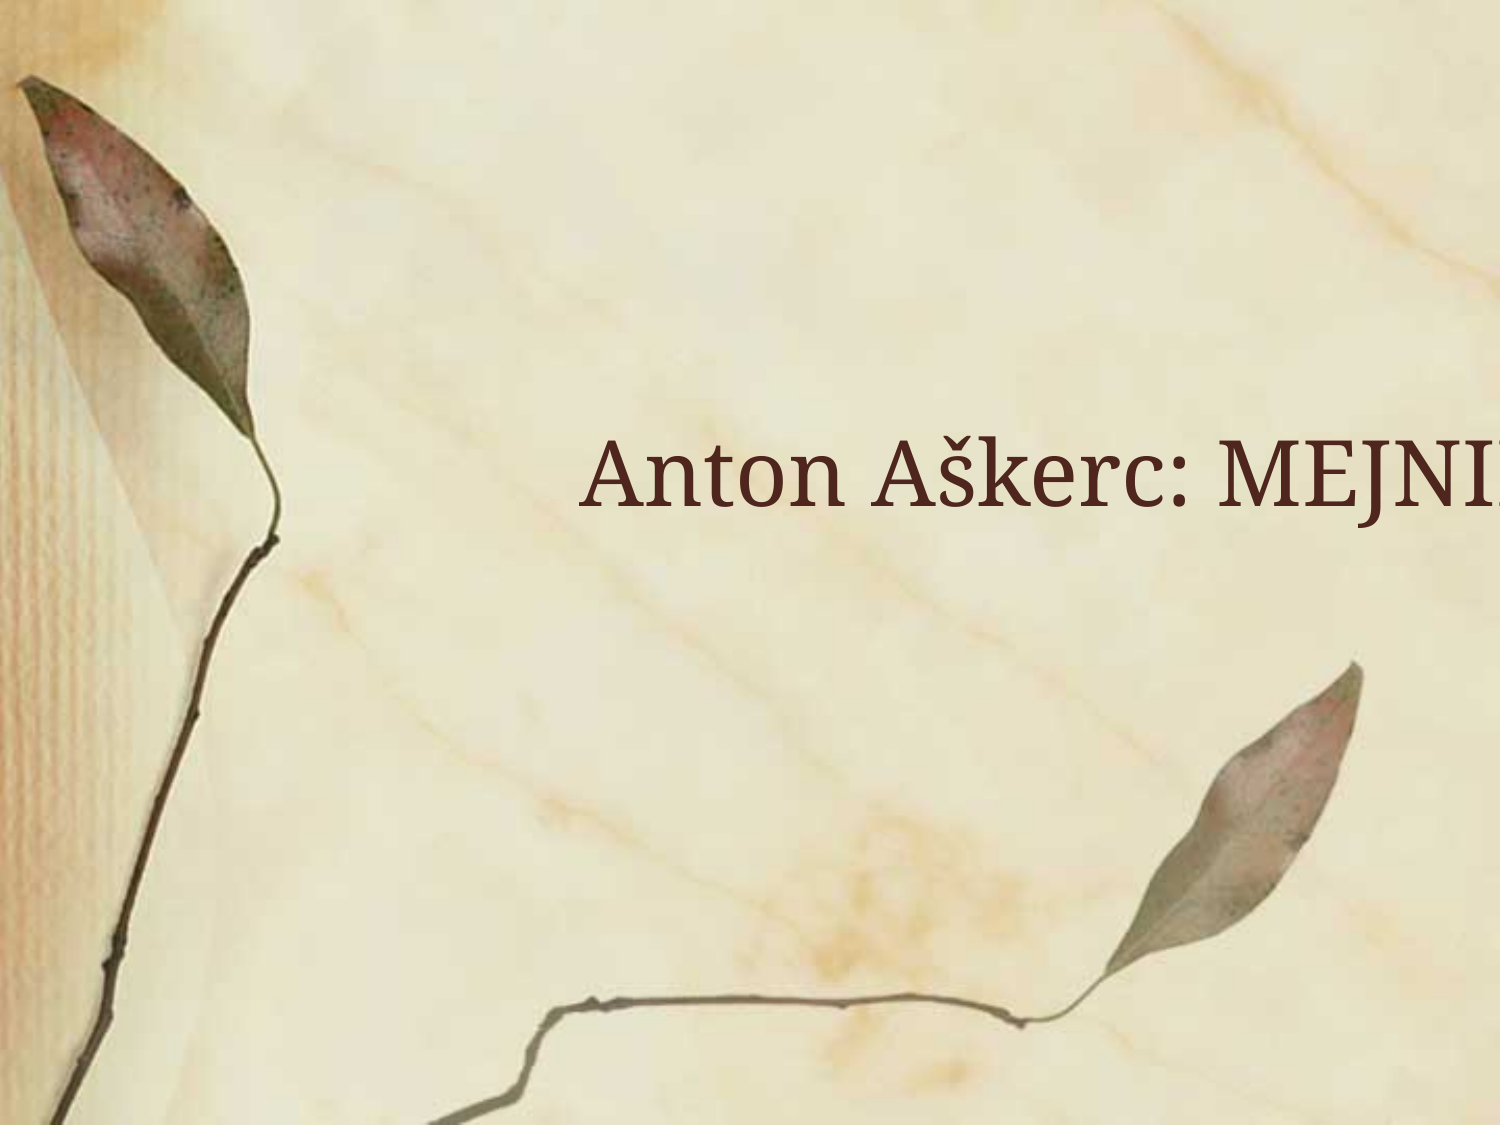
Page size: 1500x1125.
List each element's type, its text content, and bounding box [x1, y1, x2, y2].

title Anton Aškerc: MEJNIK [324, 290, 1500, 532]
picture [0, 0, 1500, 1125]
